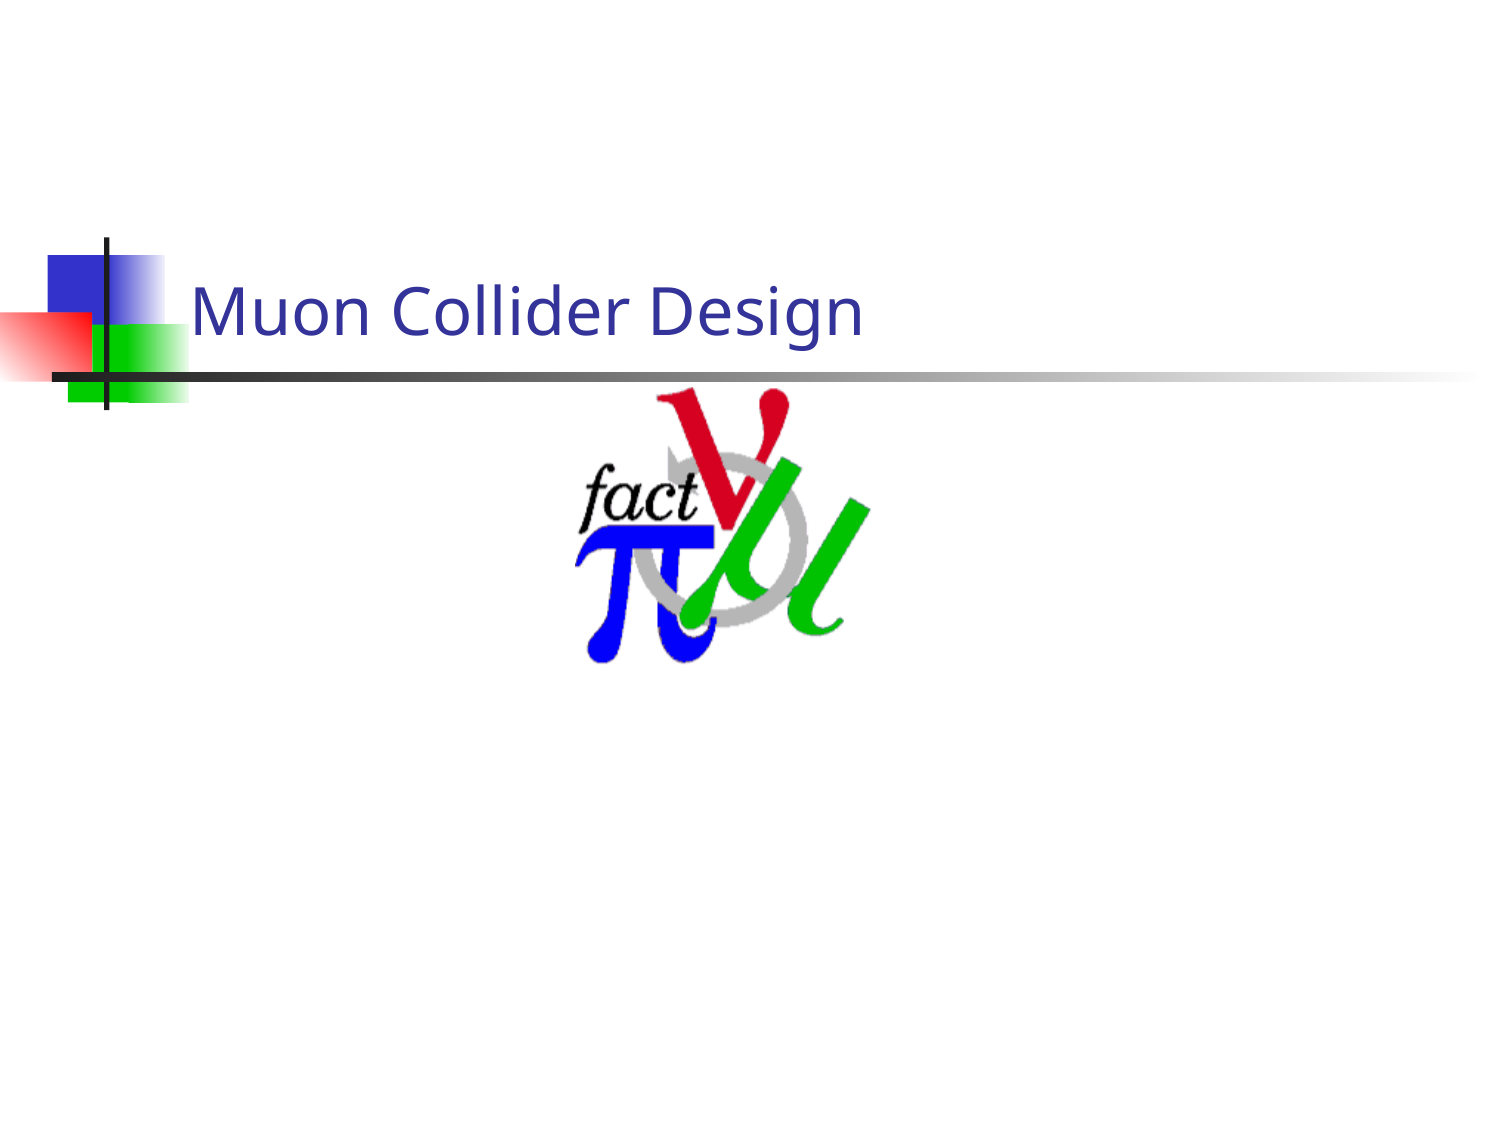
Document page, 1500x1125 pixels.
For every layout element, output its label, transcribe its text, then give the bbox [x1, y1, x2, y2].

title Muon Collider Design [174, 174, 1450, 363]
picture [575, 387, 872, 676]
